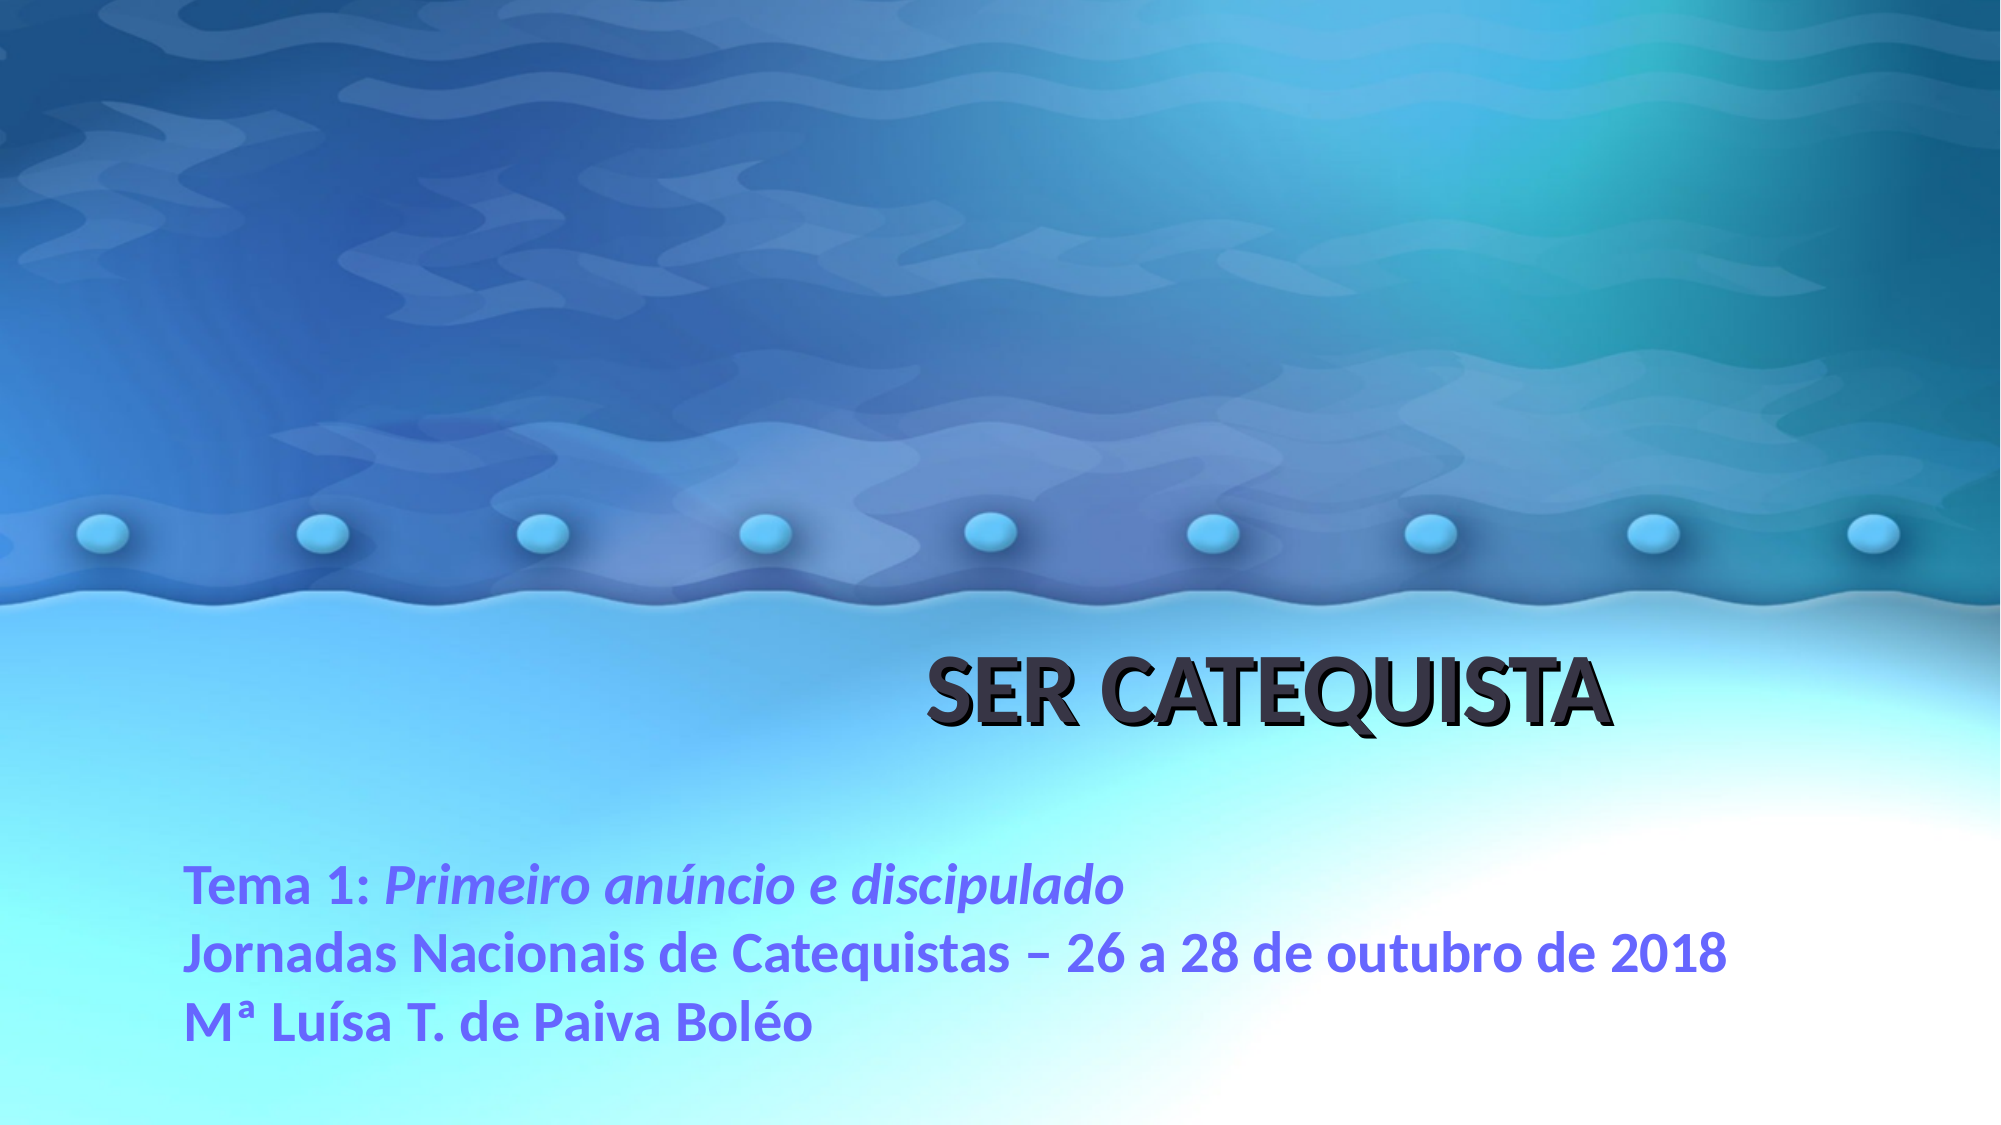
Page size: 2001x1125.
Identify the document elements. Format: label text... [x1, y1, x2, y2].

subtitle Tema 1: Primeiro anúncio e discipulado Jornadas Nacionais de Catequistas – 26 a 28 de outubro de 2018 Mª Luísa T. de Paiva Boléo [183, 852, 1902, 1125]
title SER CATEQUISTA [816, 555, 1746, 852]
